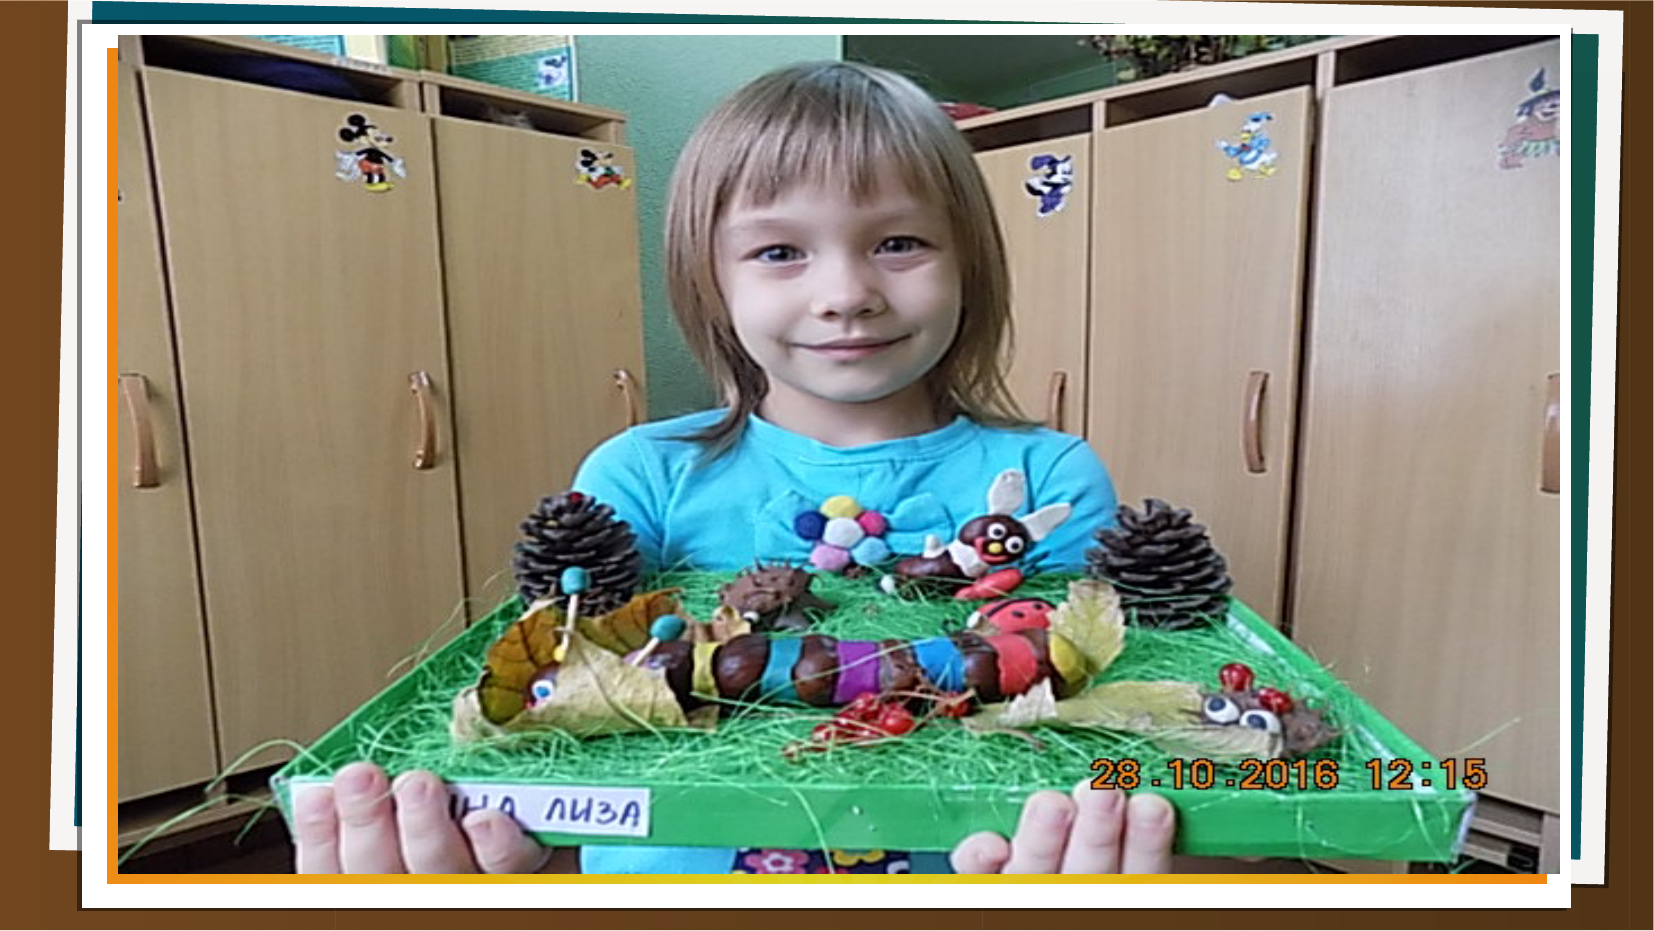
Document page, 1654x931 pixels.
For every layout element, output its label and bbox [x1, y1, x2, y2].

picture [118, 35, 1560, 875]
